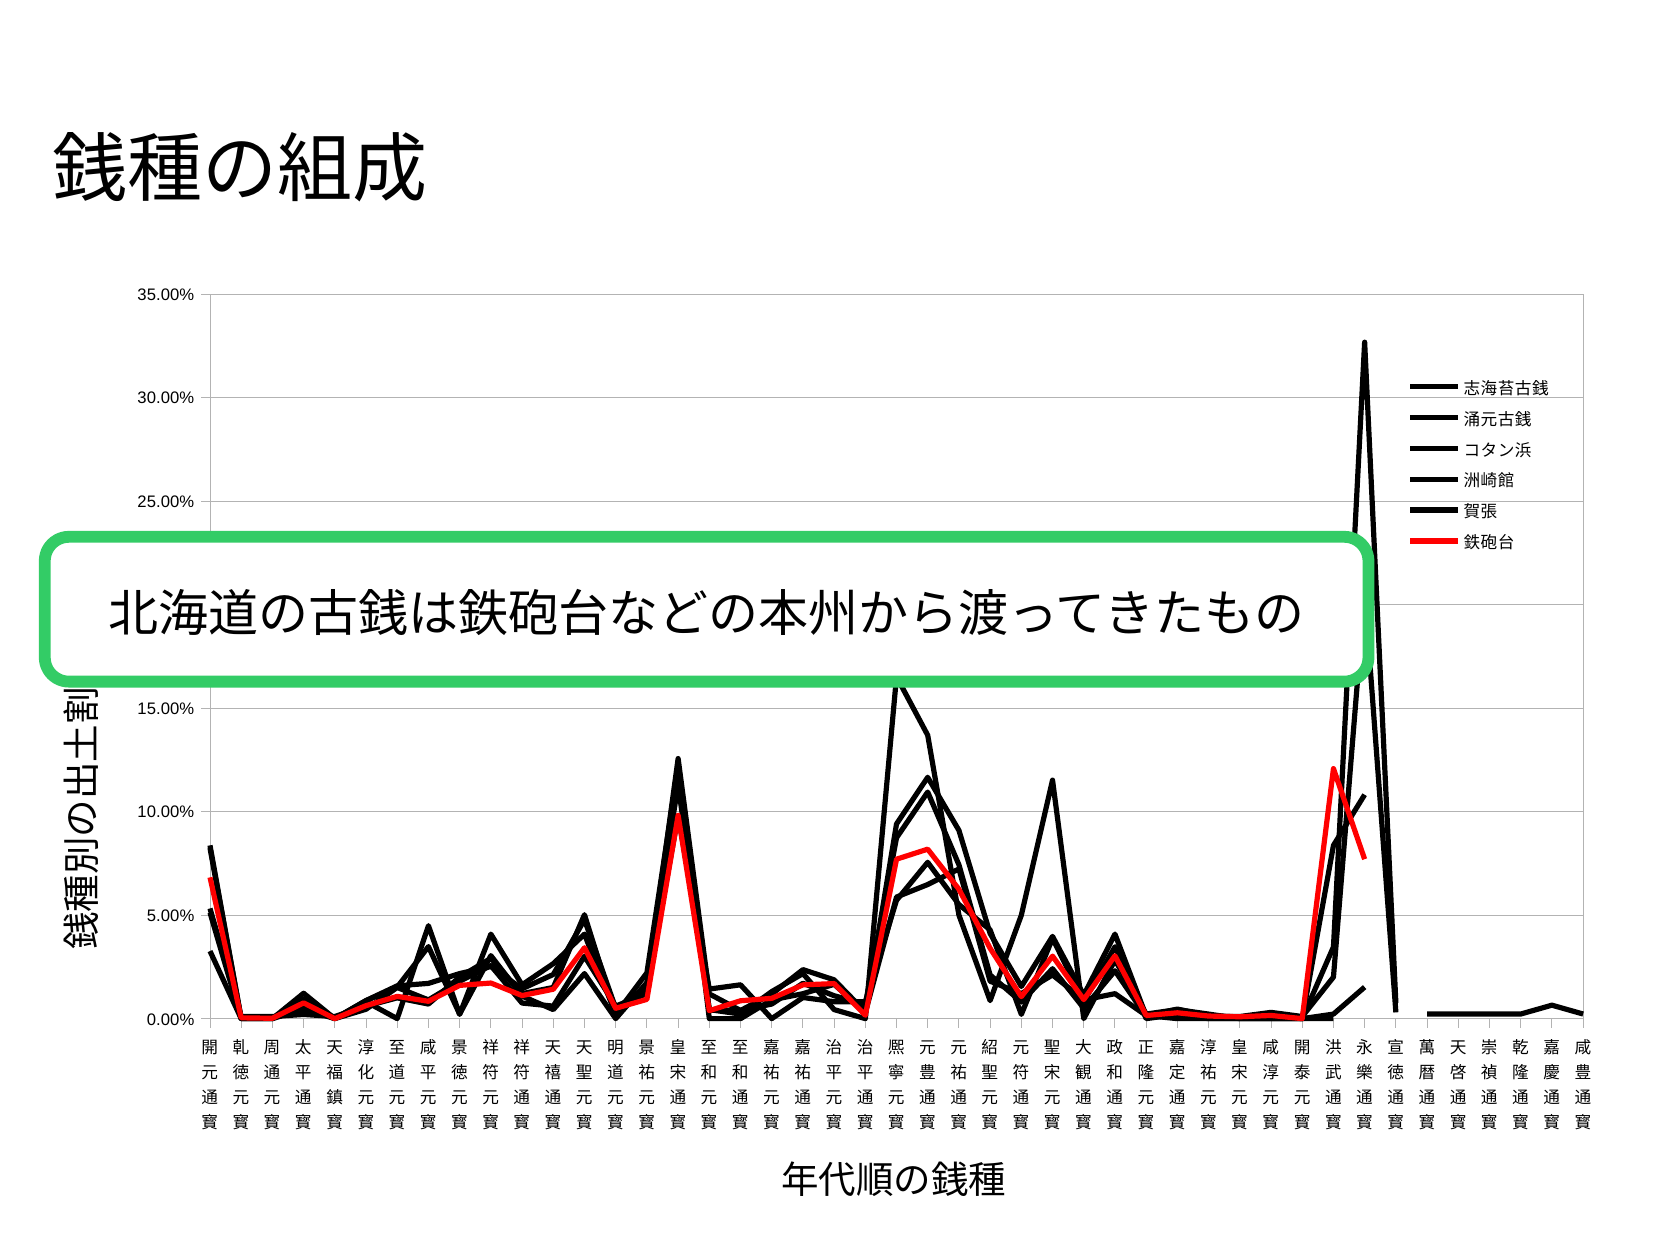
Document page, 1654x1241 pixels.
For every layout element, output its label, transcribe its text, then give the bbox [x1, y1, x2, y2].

chart [0, 265, 1654, 1241]
text_box 北海道の古銭は鉄砲台などの本州から渡ってきたもの [44, 536, 1369, 682]
text_box 銭種の組成 [37, 101, 865, 197]
